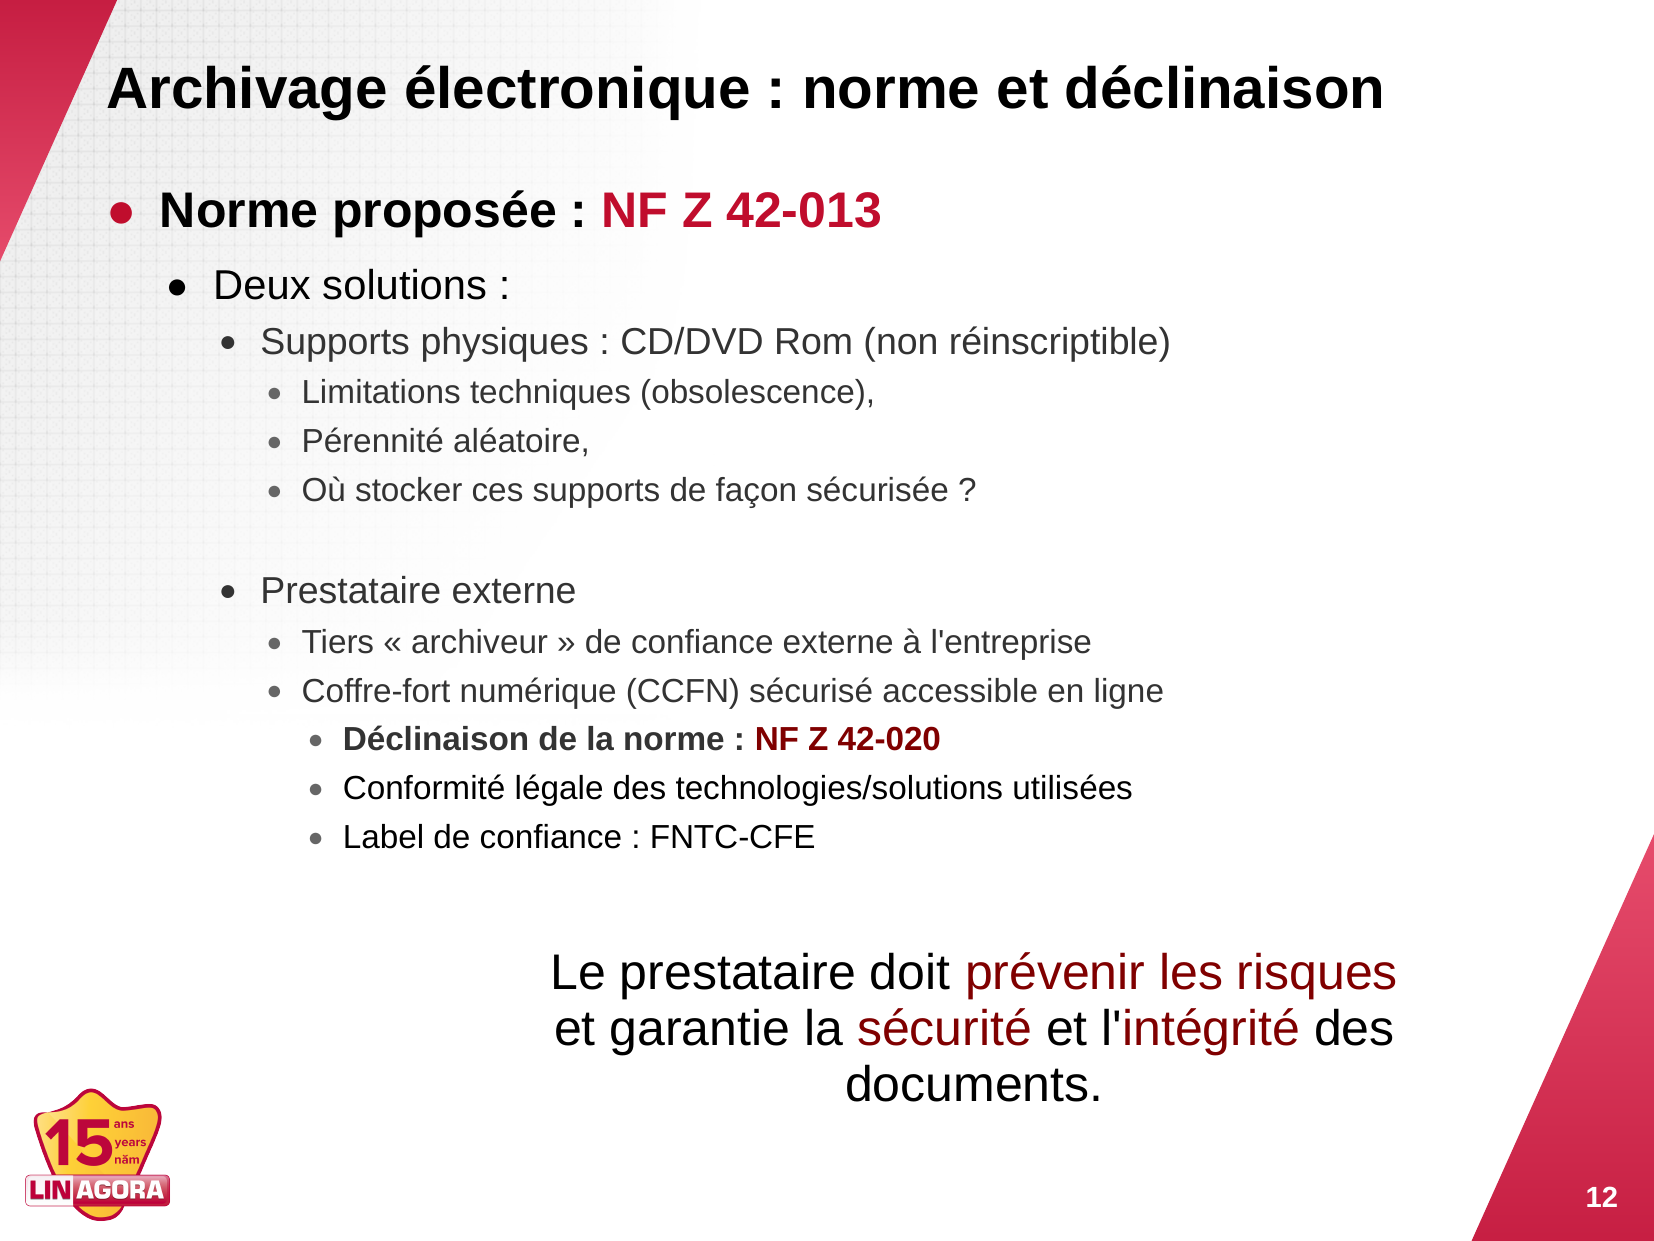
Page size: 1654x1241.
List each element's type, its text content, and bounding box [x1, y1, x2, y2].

title Archivage électronique : norme et déclinaison [106, 0, 1571, 178]
list Le prestataire doit prévenir les risques et garantie la sécurité et l'intégrité des documents. [472, 944, 1418, 1134]
picture [23, 1080, 172, 1229]
picture [0, 28, 780, 782]
list Norme proposée : NF Z 42-013 Deux solutions : Supports physiques : CD/DVD Rom (non réinscriptible) Limitations techniques (obsolescence), Pérennité aléatoire, Où stocker ces supports de façon sécurisée ? Prestataire externe Tiers « archiveur » de confiance externe à l'entreprise Coffre-fort numérique (CCFN) sécurisé accessible en ligne Déclinaison de la norme : NF Z 42-020 Conformité légale des technologies/solutions utilisées Label de confiance : FNTC-CFE [100, 182, 1566, 1116]
